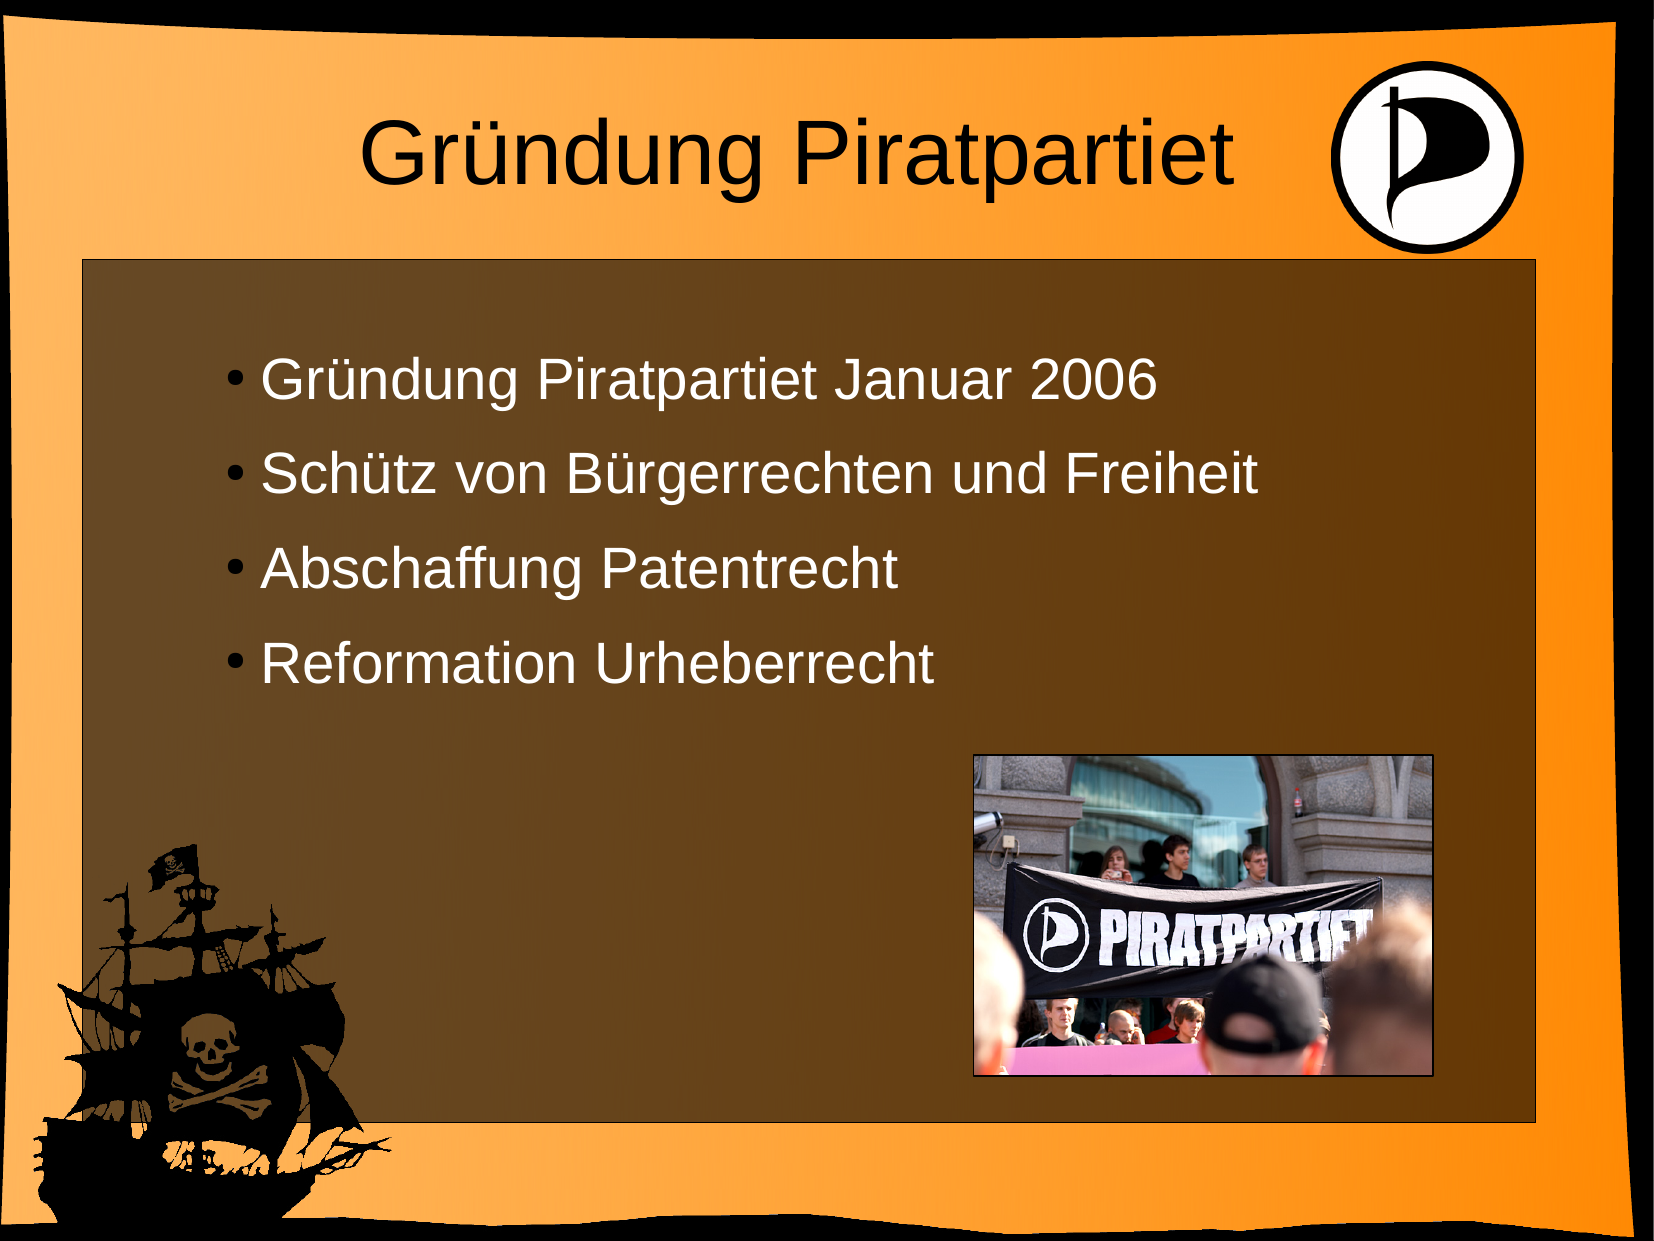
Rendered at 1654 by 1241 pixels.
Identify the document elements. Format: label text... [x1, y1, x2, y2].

text_box [82, 259, 1536, 1123]
title Gründung Piratpartiet [82, 49, 1512, 257]
text_box Gründung Piratpartiet Januar 2006 Schütz von Bürgerrechten und Freiheit Abschaffung Patentrecht Reformation Urheberrecht [210, 339, 1276, 703]
picture [1, 16, 1634, 1241]
